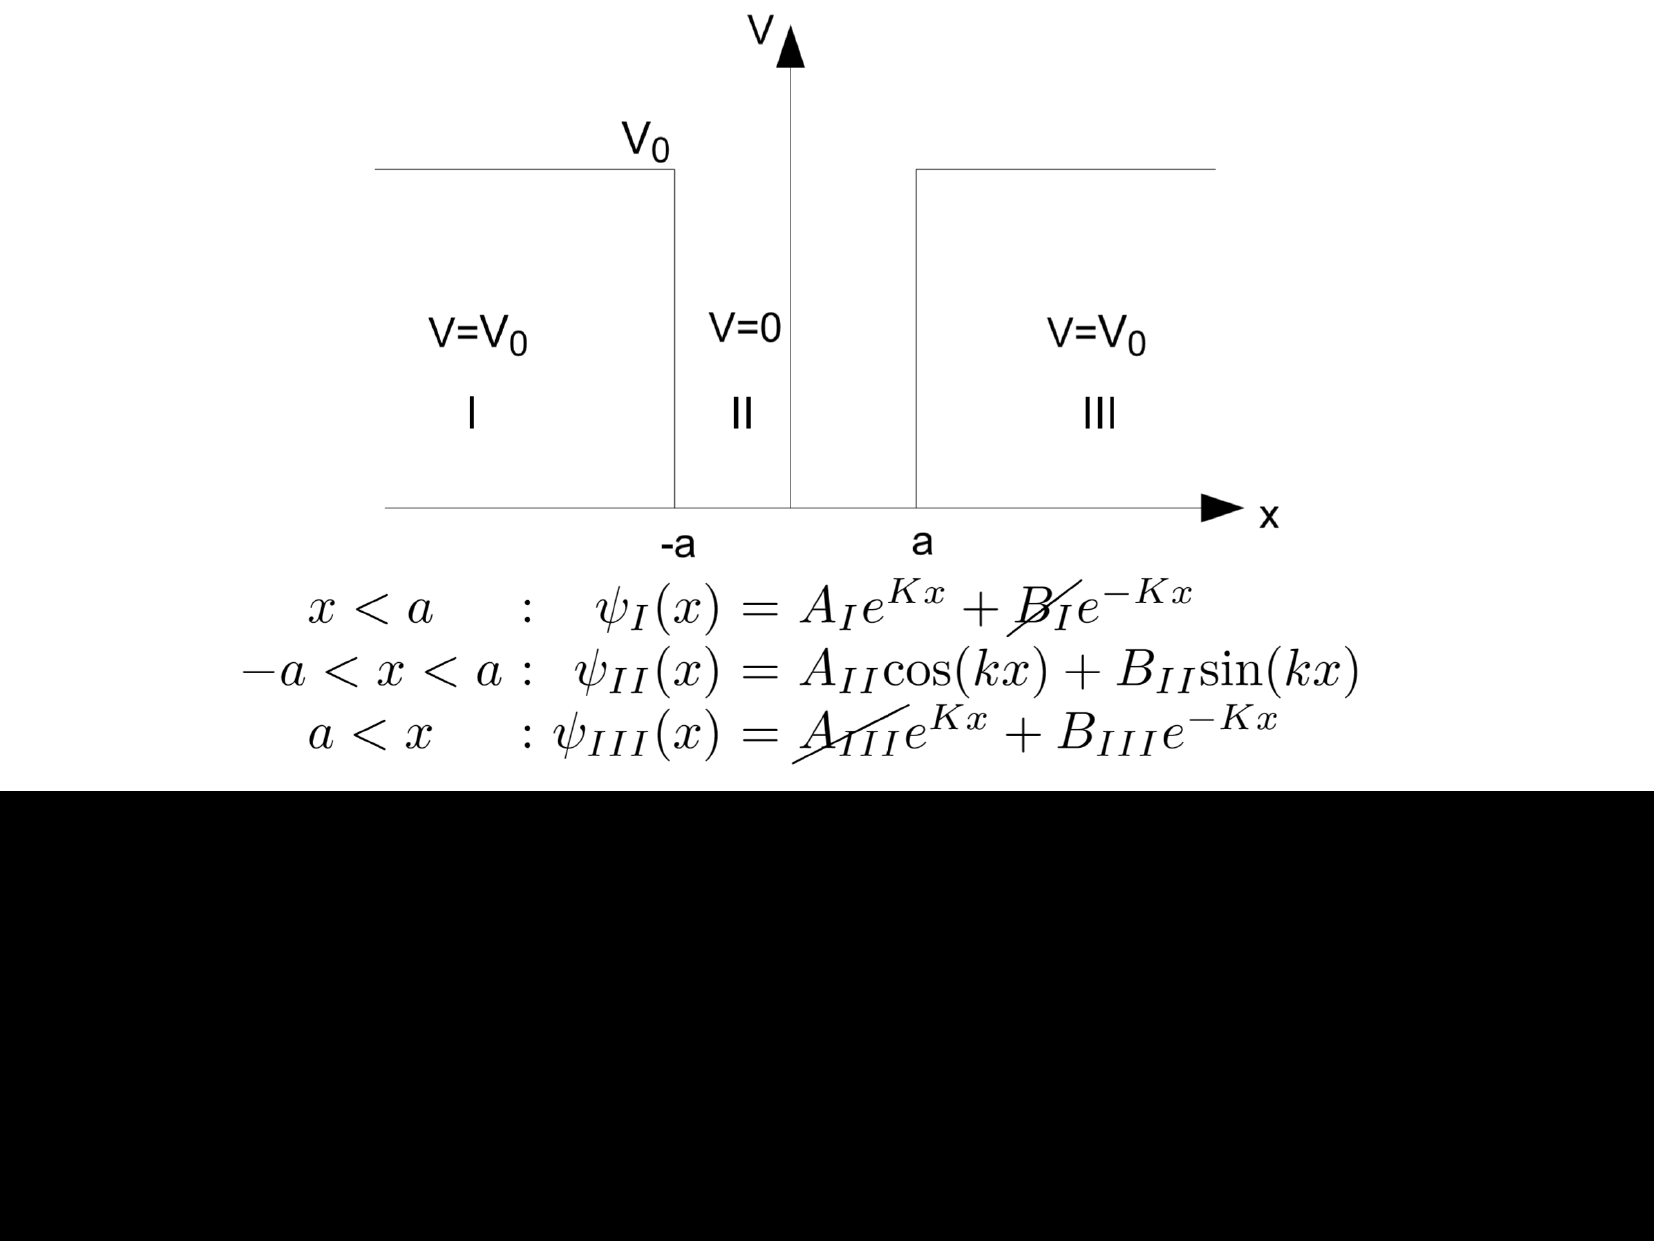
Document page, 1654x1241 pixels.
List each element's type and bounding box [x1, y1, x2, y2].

text_box [0, 791, 1654, 1241]
picture [237, 2, 1371, 778]
